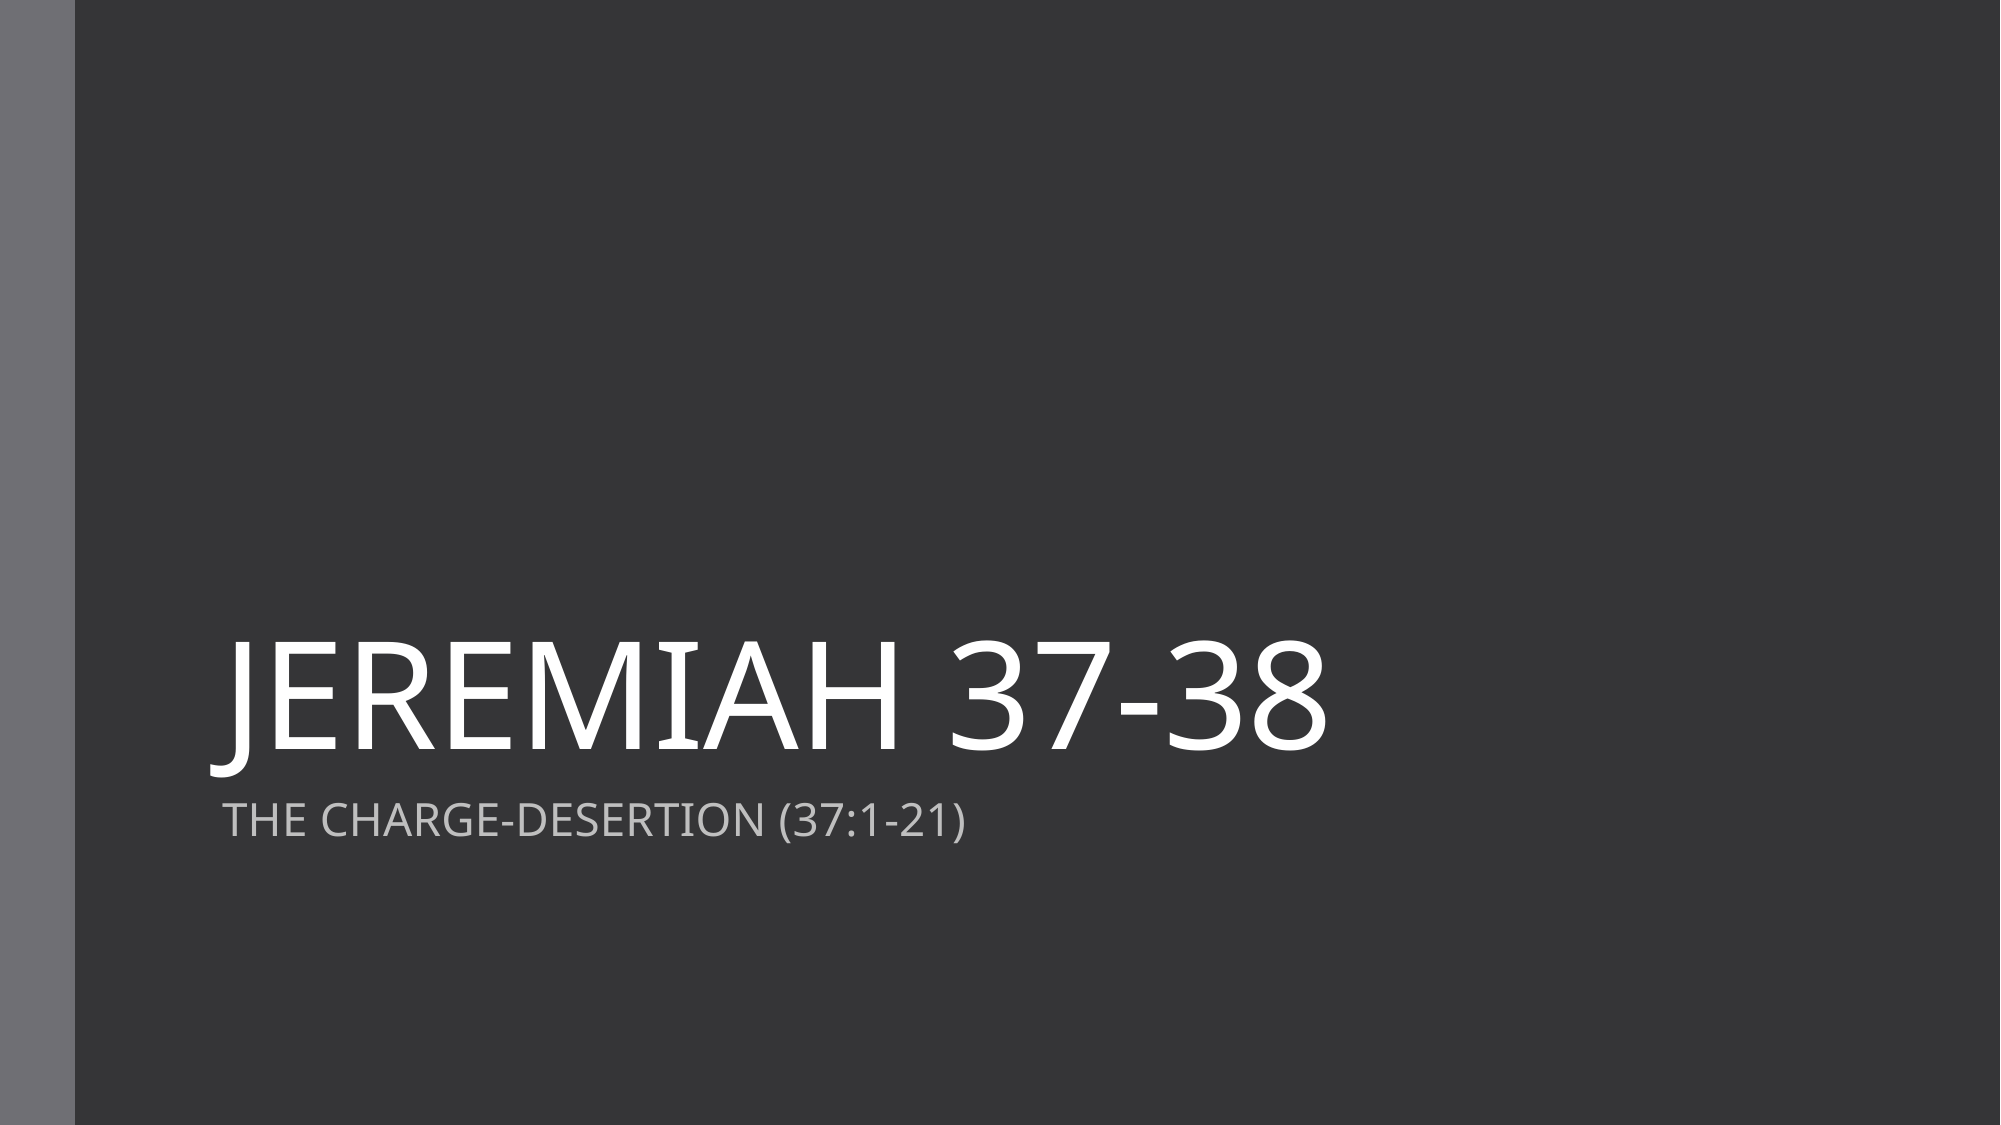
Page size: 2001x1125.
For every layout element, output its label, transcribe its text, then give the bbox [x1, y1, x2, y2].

subtitle THE CHARGE-DESERTION (37:1-21) [206, 787, 1752, 1066]
title JEREMIAH 37-38 [206, 124, 1752, 787]
